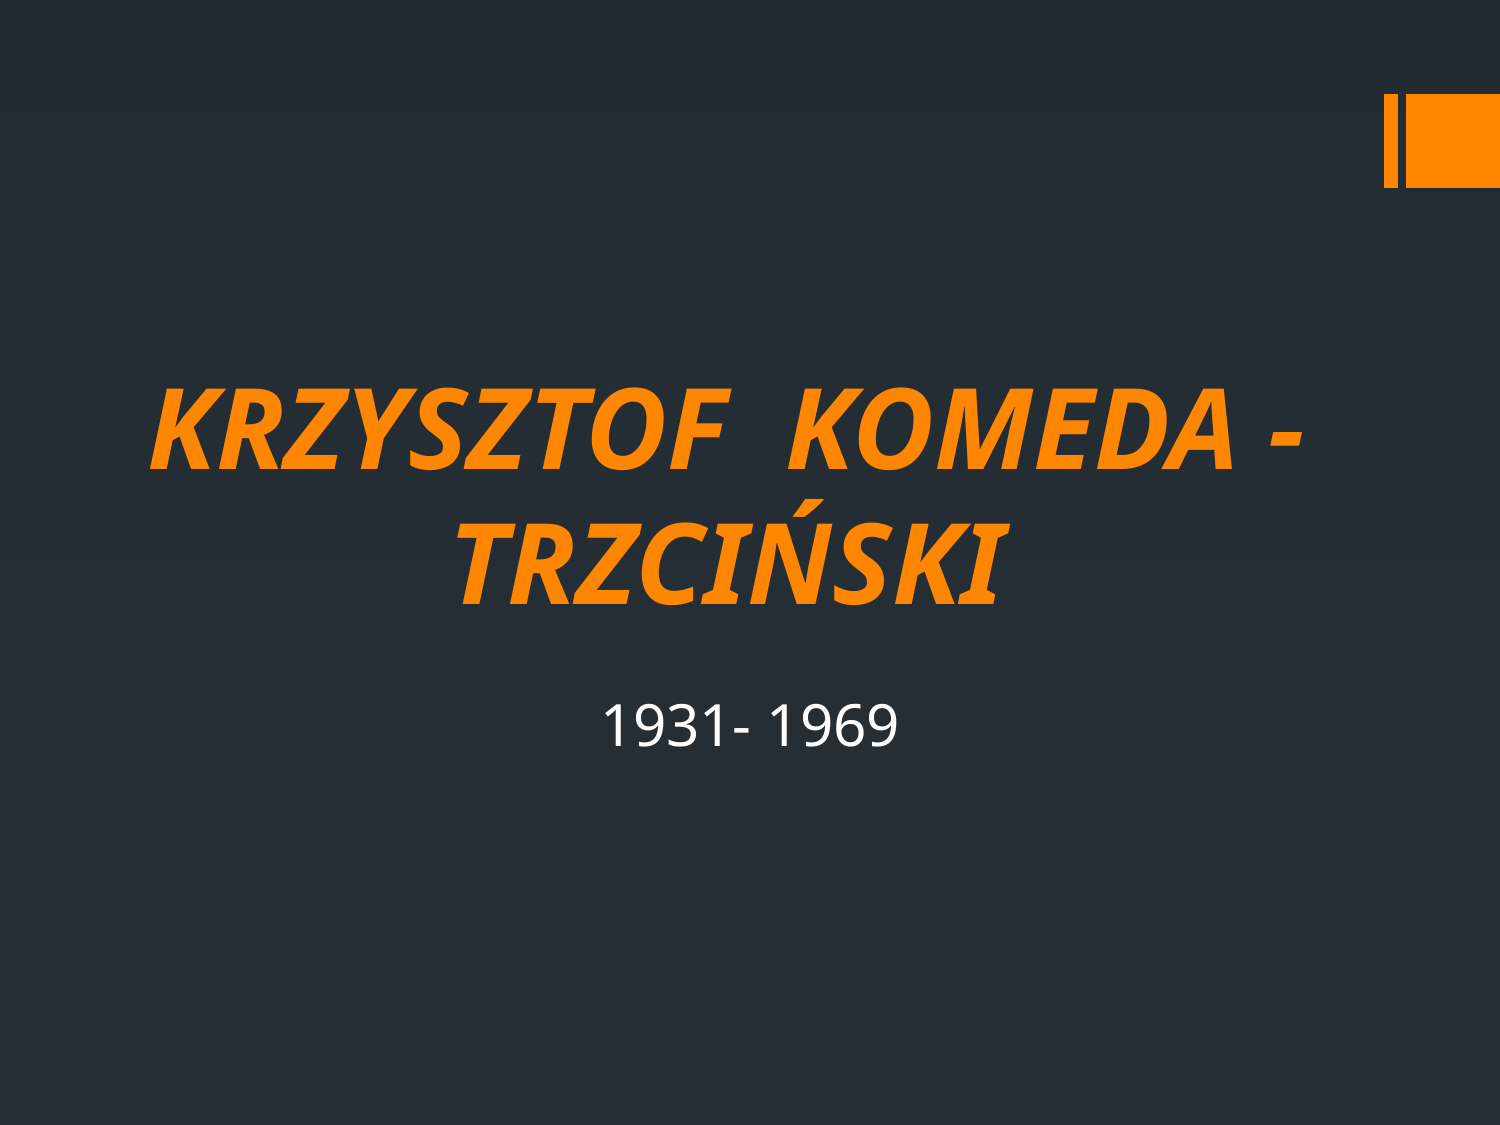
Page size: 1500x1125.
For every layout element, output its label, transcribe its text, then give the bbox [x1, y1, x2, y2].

subtitle 1931- 1969 [150, 680, 1351, 858]
title KRZYSZTOF KOMEDA - TRZCIŃSKI [29, 349, 1424, 592]
